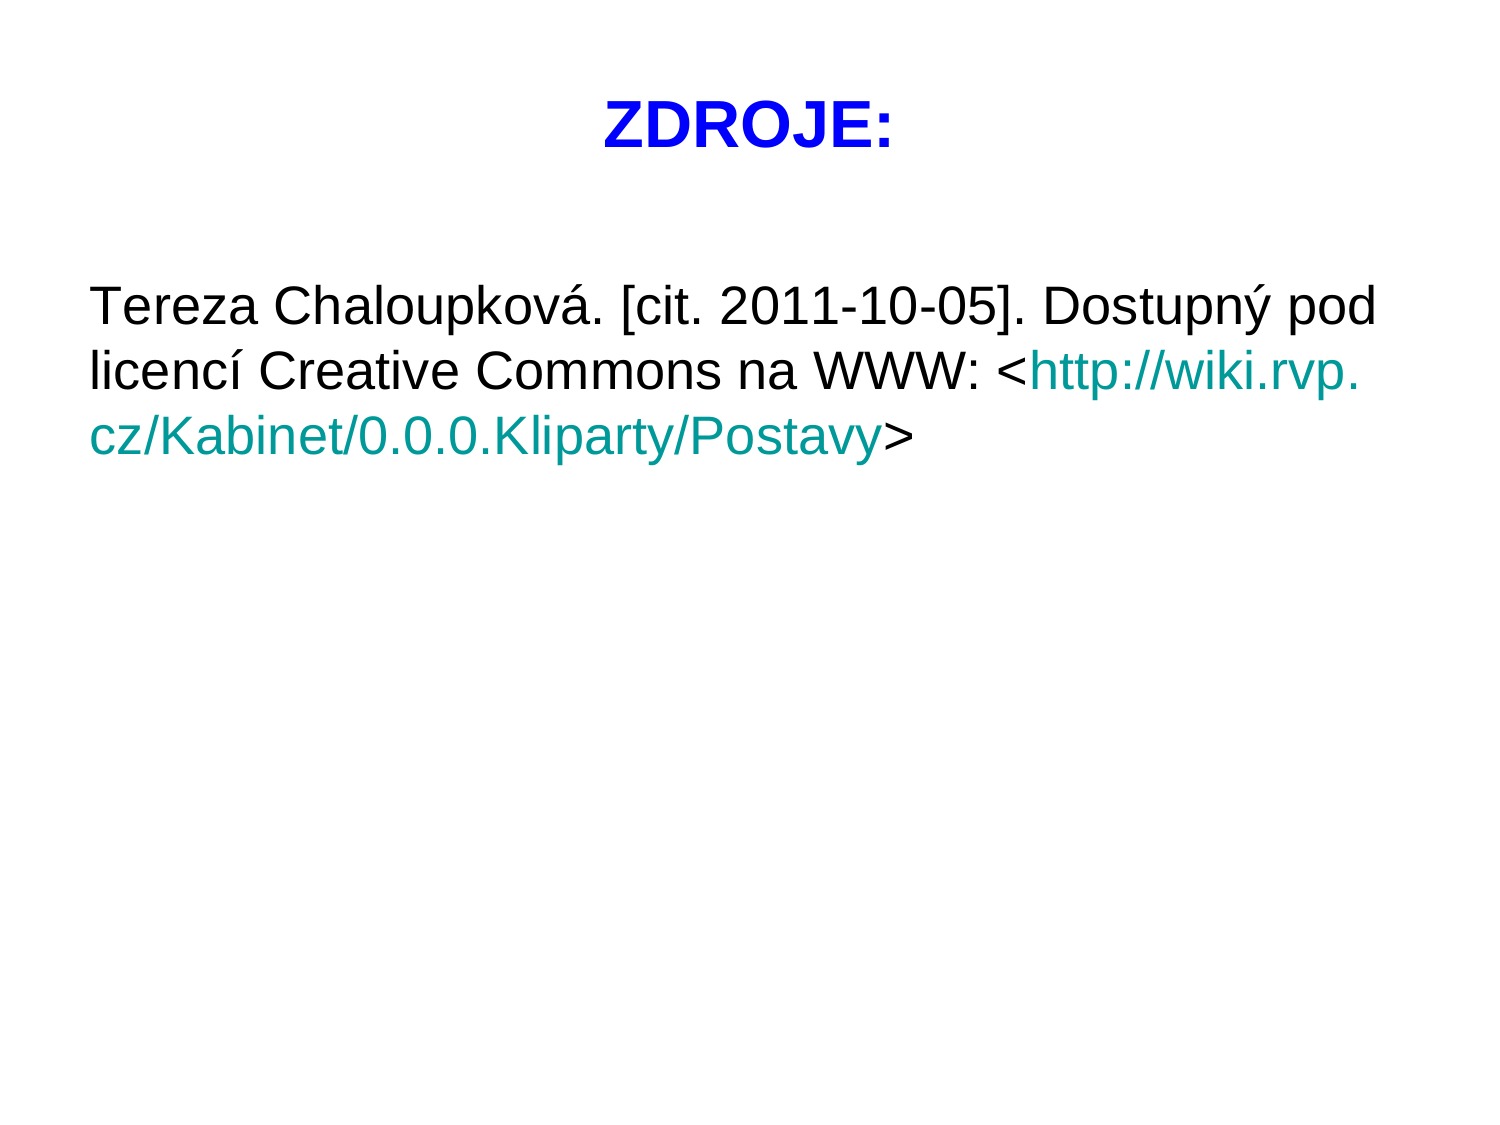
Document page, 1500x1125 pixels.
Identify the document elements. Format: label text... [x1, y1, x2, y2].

list Tereza Chaloupková. [cit. 2011-10-05]. Dostupný pod licencí Creative Commons na WWW: <http://wiki.rvp.cz/Kabinet/0.0.0.Kliparty/Postavy> [75, 262, 1426, 1006]
title ZDROJE: [75, 45, 1426, 233]
